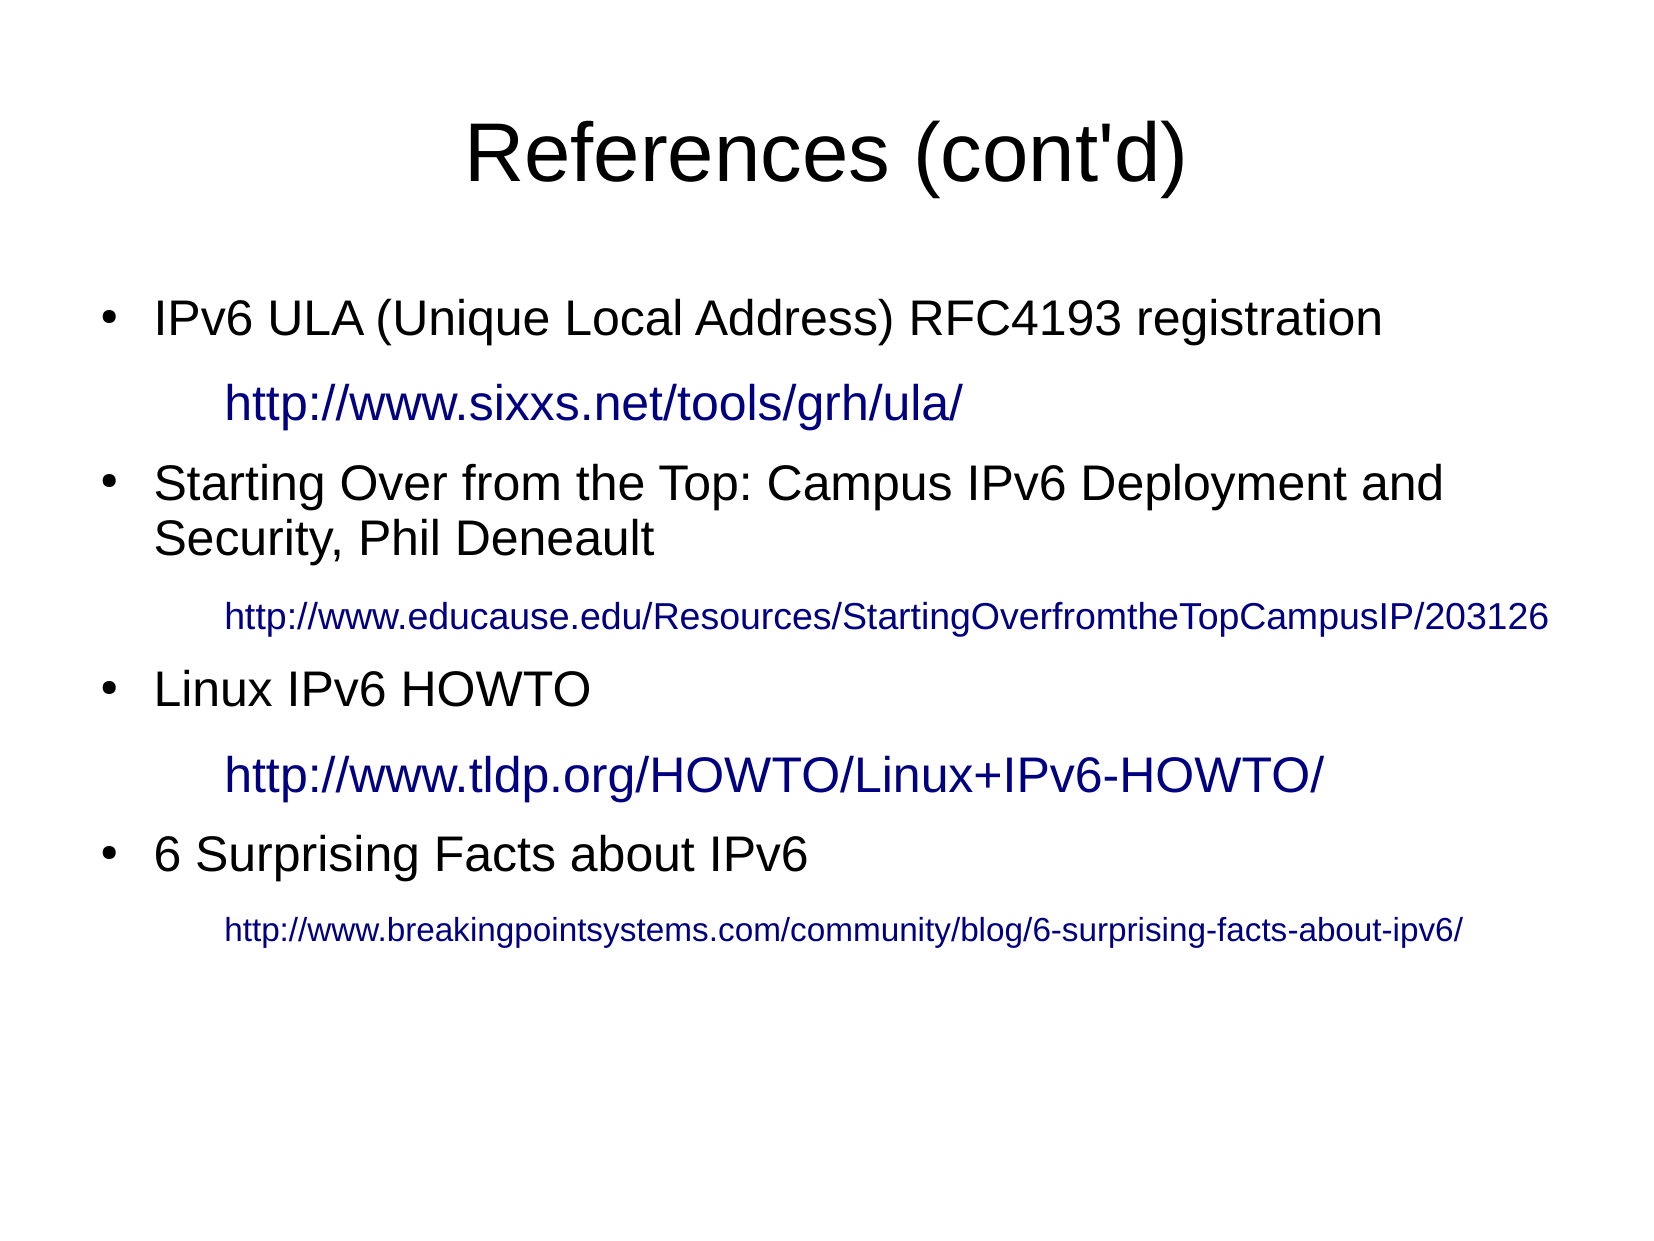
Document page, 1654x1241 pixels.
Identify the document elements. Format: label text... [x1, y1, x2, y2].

list IPv6 ULA (Unique Local Address) RFC4193 registration http://www.sixxs.net/tools/grh/ula/ Starting Over from the Top: Campus IPv6 Deployment and Security, Phil Deneault http://www.educause.edu/Resources/StartingOverfromtheTopCampusIP/203126 Linux IPv6 HOWTO http://www.tldp.org/HOWTO/Linux+IPv6-HOWTO/ 6 Surprising Facts about IPv6 http://www.breakingpointsystems.com/community/blog/6-surprising-facts-about-ipv6/ [82, 290, 1571, 1094]
title References (cont'd) [82, 56, 1571, 250]
